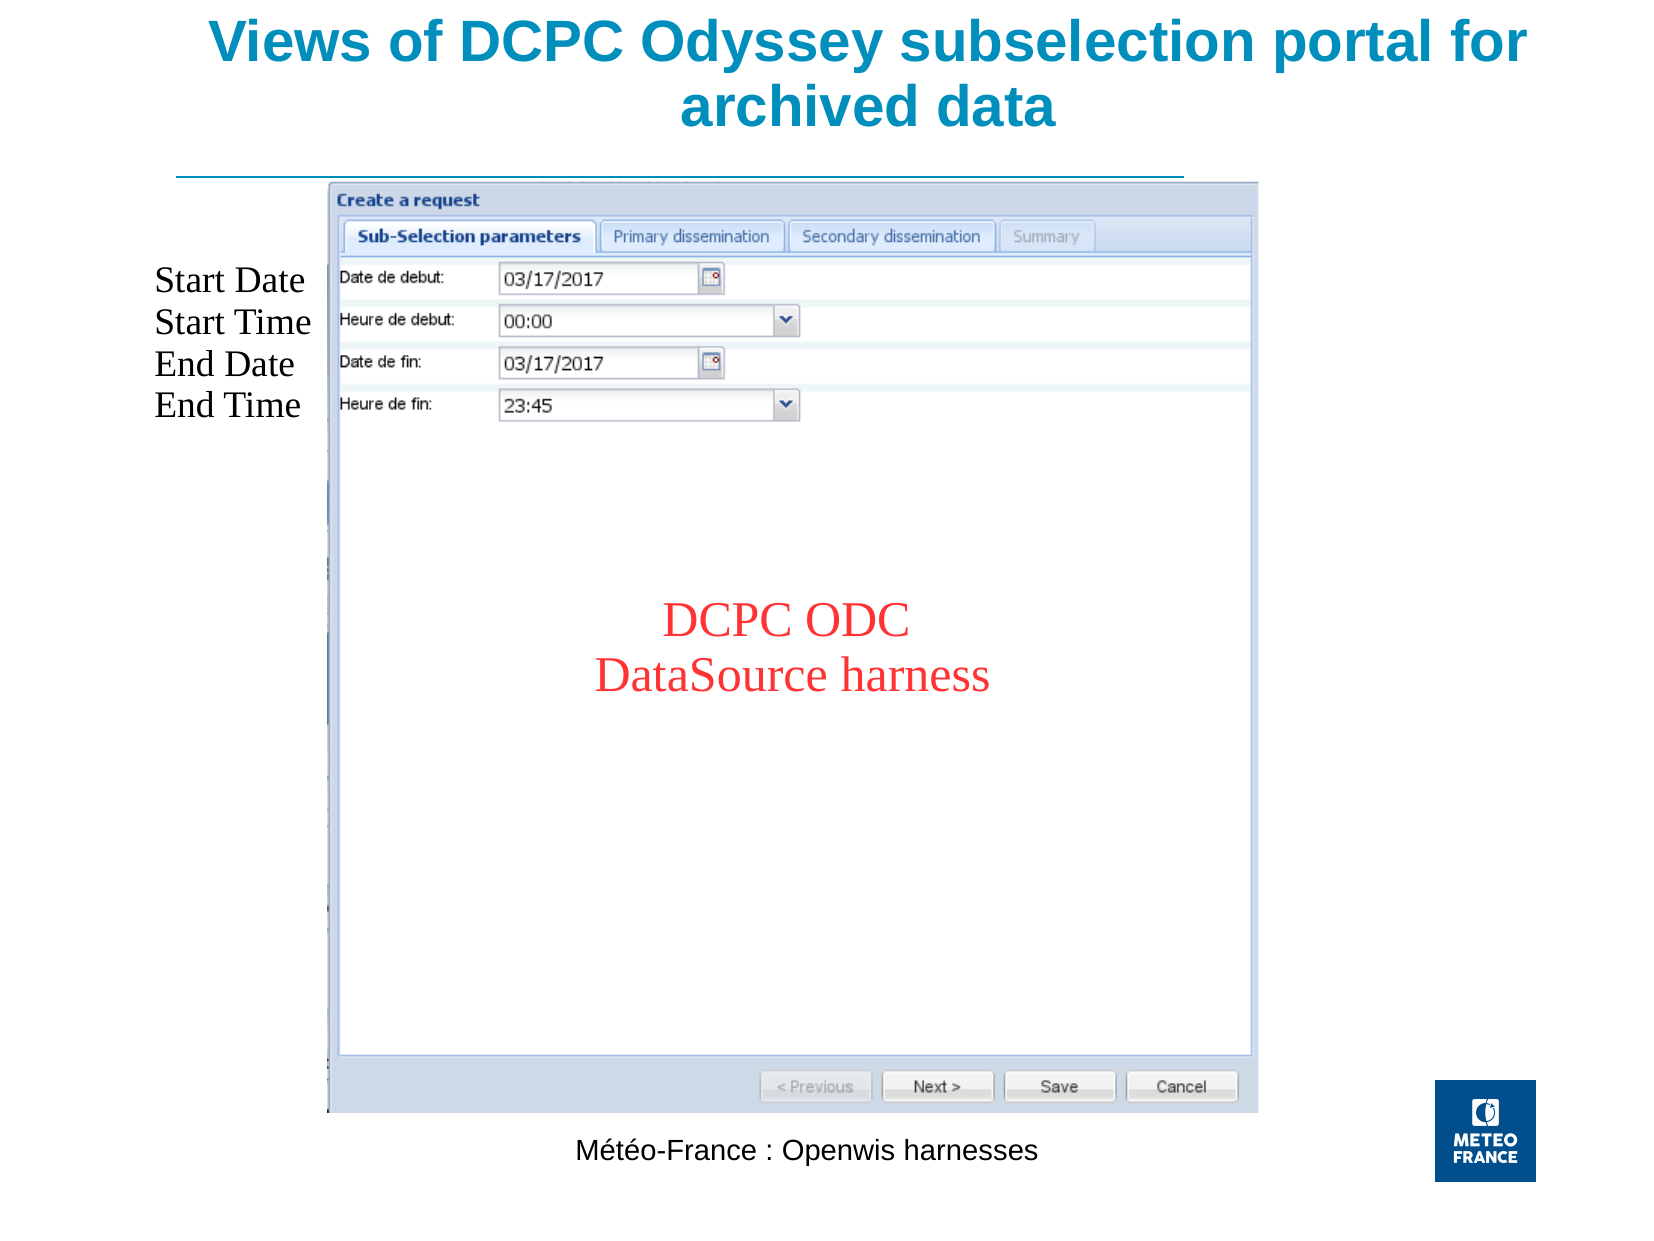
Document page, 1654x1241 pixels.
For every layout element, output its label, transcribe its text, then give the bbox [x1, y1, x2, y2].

text_box Start Date Start Time End Date End Time [139, 252, 419, 433]
picture [327, 181, 1259, 1113]
title Views of DCPC Odyssey subselection portal for archived data [129, 8, 1609, 139]
picture [1435, 1080, 1536, 1182]
